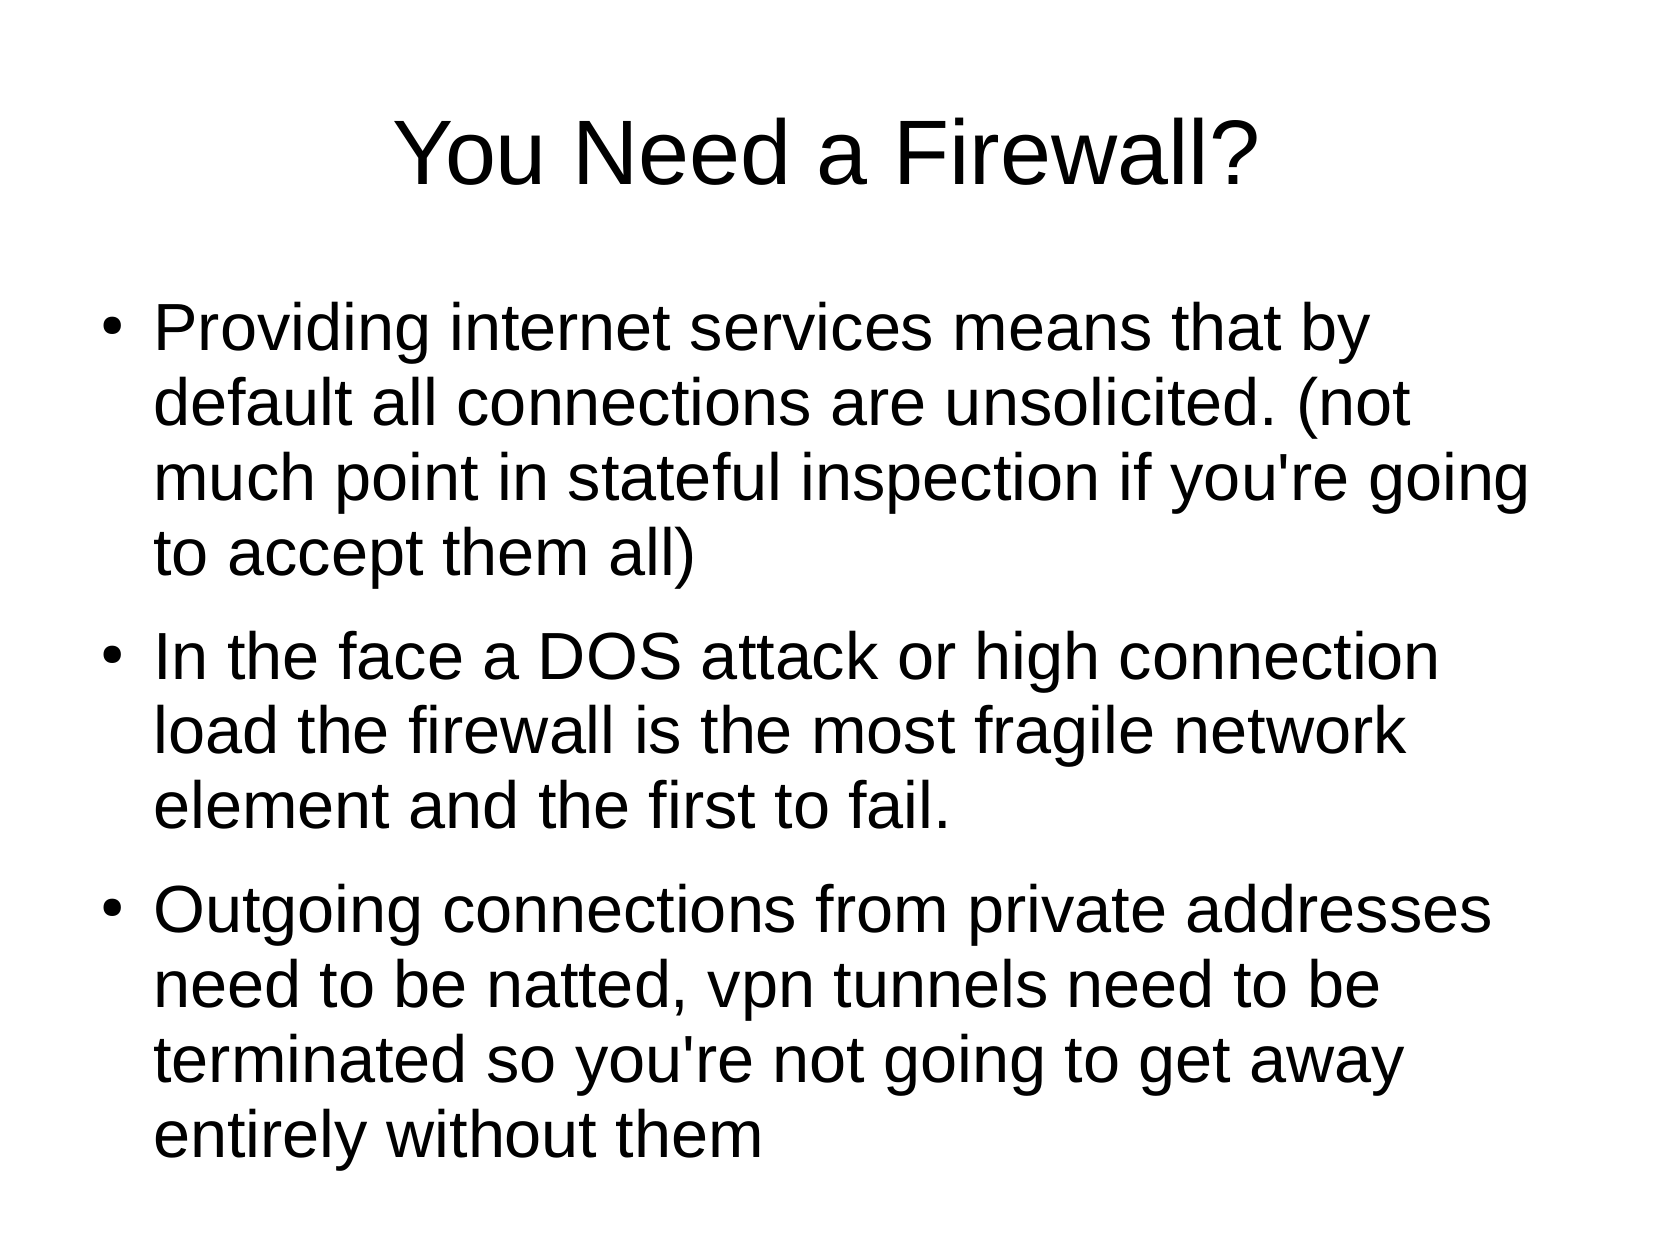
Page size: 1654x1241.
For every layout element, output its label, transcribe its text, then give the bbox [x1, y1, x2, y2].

list Providing internet services means that by default all connections are unsolicited. (not much point in stateful inspection if you're going to accept them all) In the face a DOS attack or high connection load the firewall is the most fragile network element and the first to fail. Outgoing connections from private addresses need to be natted, vpn tunnels need to be terminated so you're not going to get away entirely without them [82, 290, 1571, 1166]
title You Need a Firewall? [82, 49, 1571, 257]
